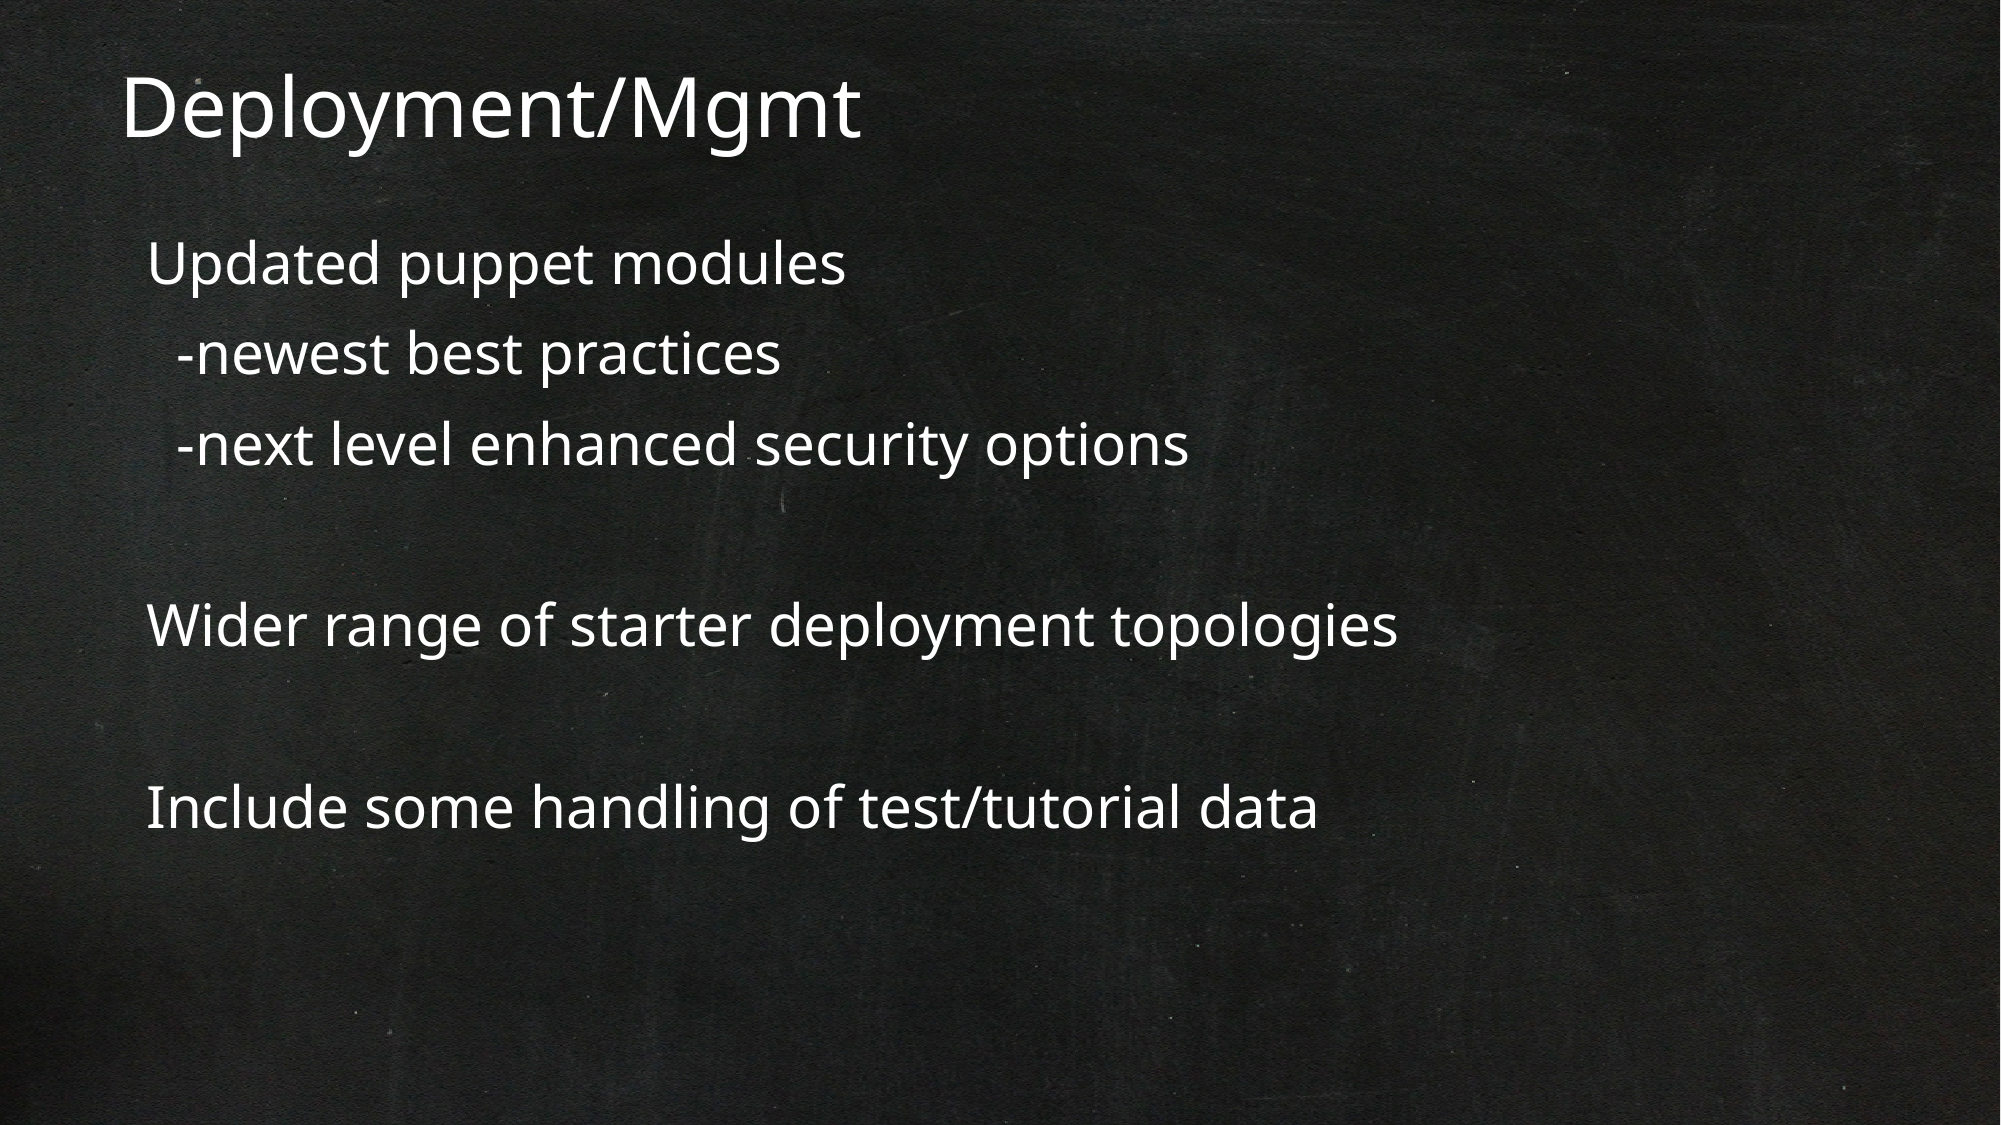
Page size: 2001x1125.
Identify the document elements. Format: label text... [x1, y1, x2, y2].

title Deployment/Mgmt [104, 2, 1830, 220]
list Updated puppet modules -newest best practices -next level enhanced security options Wider range of starter deployment topologies Include some handling of test/tutorial data [131, 218, 1857, 986]
